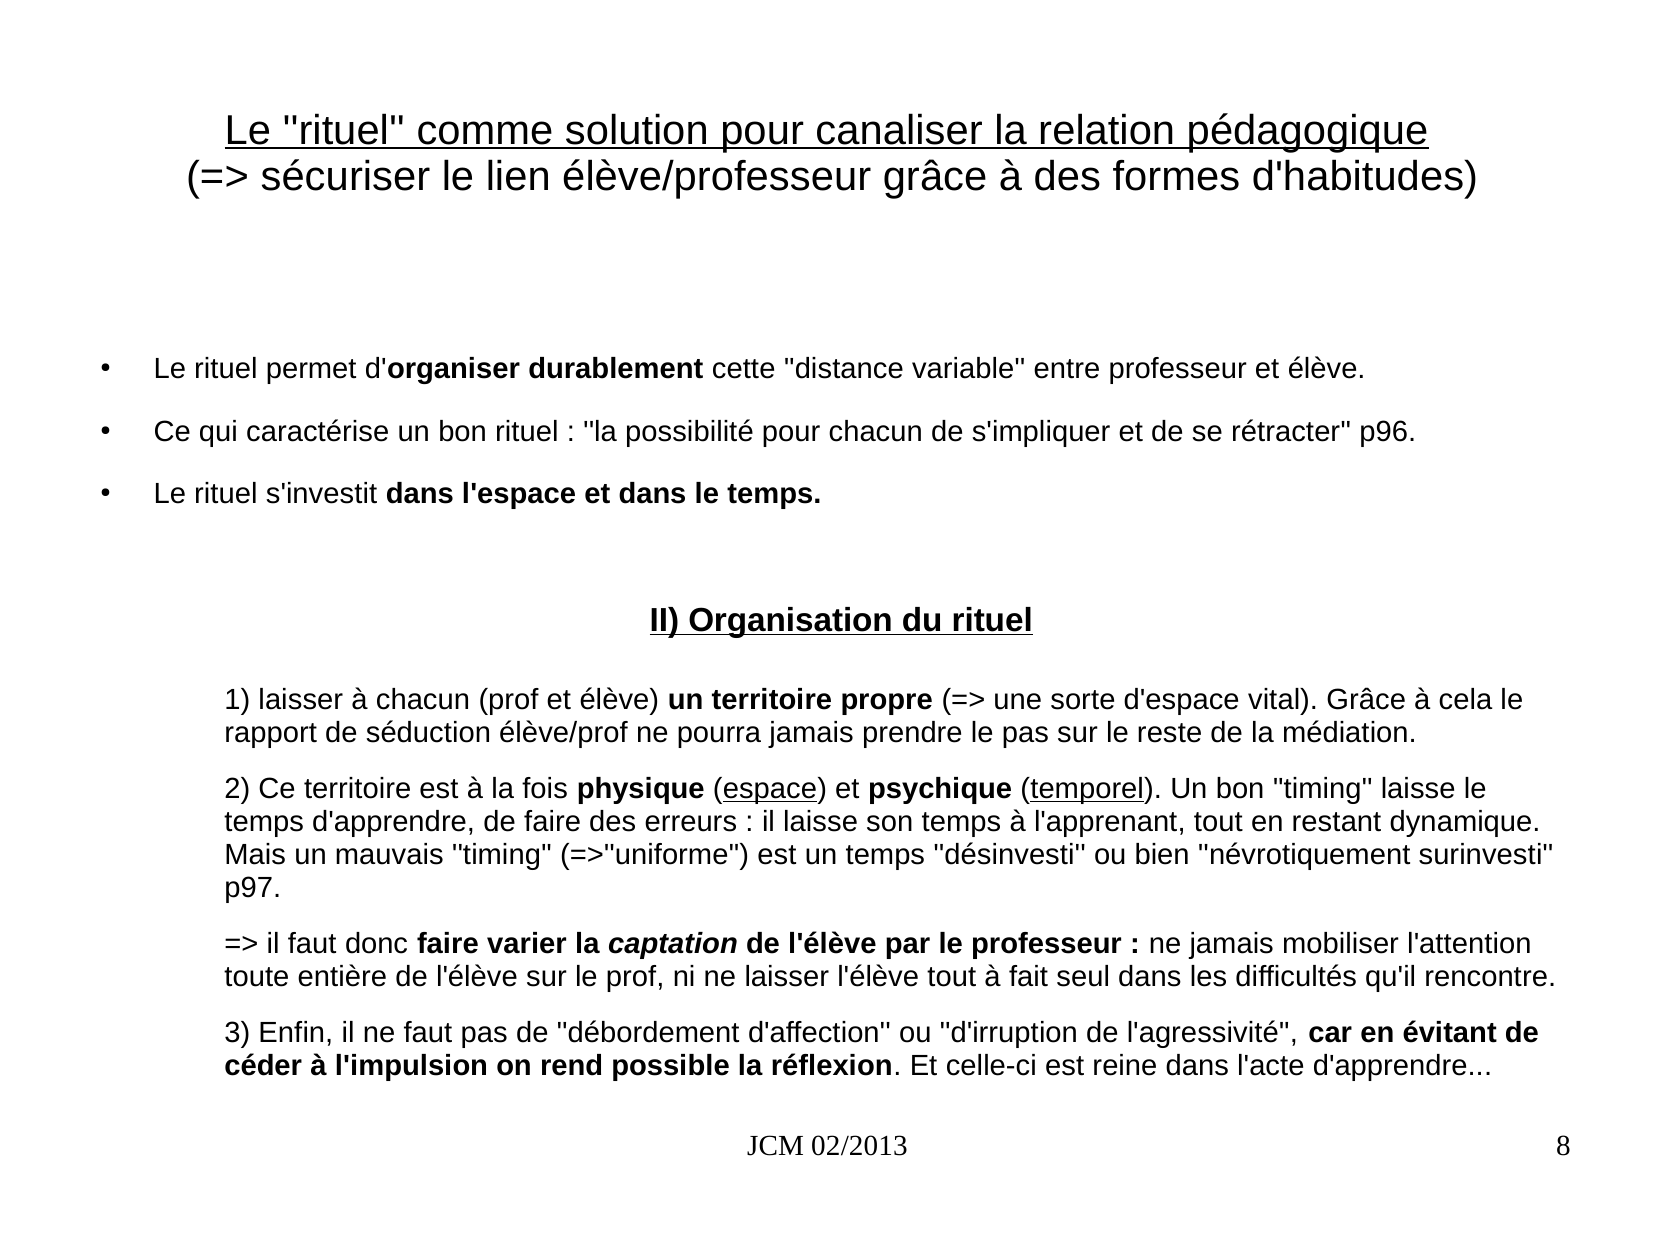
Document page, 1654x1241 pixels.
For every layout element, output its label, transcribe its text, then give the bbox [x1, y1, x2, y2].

title Le ''rituel'' comme solution pour canaliser la relation pédagogique (=> sécuriser le lien élève/professeur grâce à des formes d'habitudes) [82, 56, 1571, 250]
list Le rituel permet d'organiser durablement cette ''distance variable'' entre professeur et élève. Ce qui caractérise un bon rituel : ''la possibilité pour chacun de s'impliquer et de se rétracter'' p96. Le rituel s'investit dans l'espace et dans le temps. II) Organisation du rituel 1) laisser à chacun (prof et élève) un territoire propre (=> une sorte d'espace vital). Grâce à cela le rapport de séduction élève/prof ne pourra jamais prendre le pas sur le reste de la médiation. 2) Ce territoire est à la fois physique (espace) et psychique (temporel). Un bon ''timing'' laisse le temps d'apprendre, de faire des erreurs : il laisse son temps à l'apprenant, tout en restant dynamique. Mais un mauvais ''timing'' (=>''uniforme'') est un temps ''désinvesti'' ou bien ''névrotiquement surinvesti'' p97. => il faut donc faire varier la captation de l'élève par le professeur : ne jamais mobiliser l'attention toute entière de l'élève sur le prof, ni ne laisser l'élève tout à fait seul dans les difficultés qu'il rencontre. 3) Enfin, il ne faut pas de ''débordement d'affection'' ou ''d'irruption de l'agressivité'', car en évitant de céder à l'impulsion on rend possible la réflexion. Et celle-ci est reine dans l'acte d'apprendre... [82, 290, 1571, 1146]
